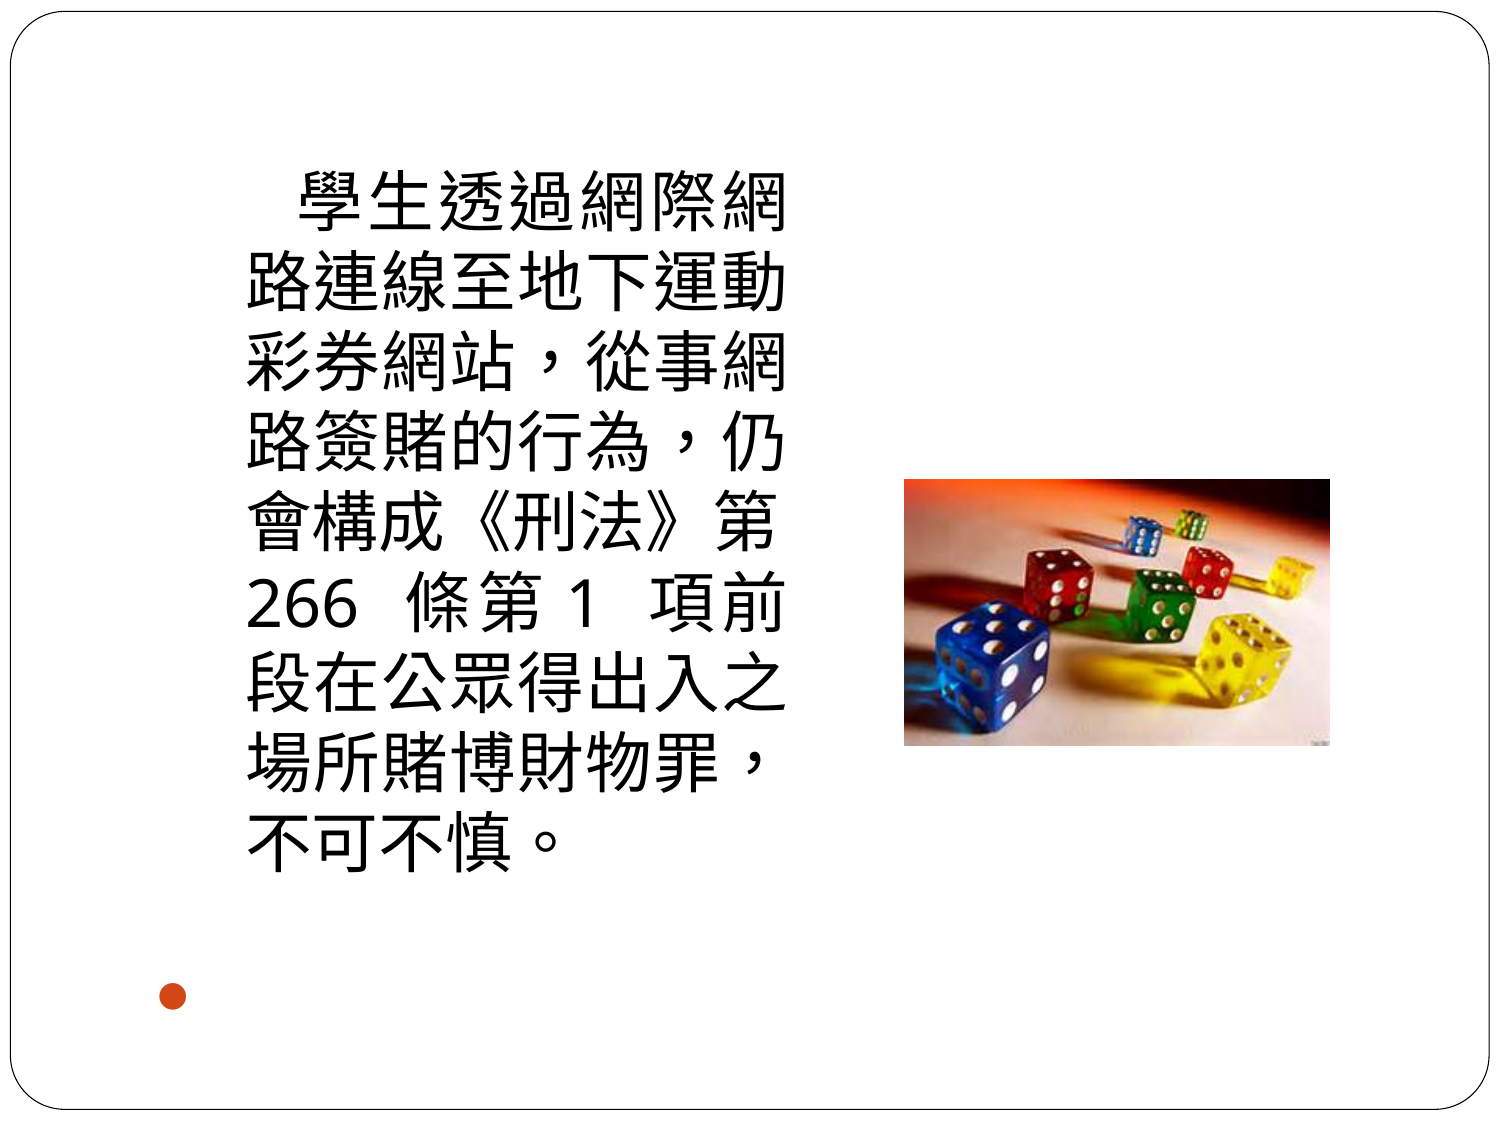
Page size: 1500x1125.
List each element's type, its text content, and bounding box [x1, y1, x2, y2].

list 學生透過網際網路連線至地下運動彩券網站，從事網路簽賭的行為，仍會構成《刑法》第266 條第1 項前段在公眾得出入之場所賭博財物罪，不可不慎。 [140, 152, 804, 895]
picture [904, 479, 1330, 746]
